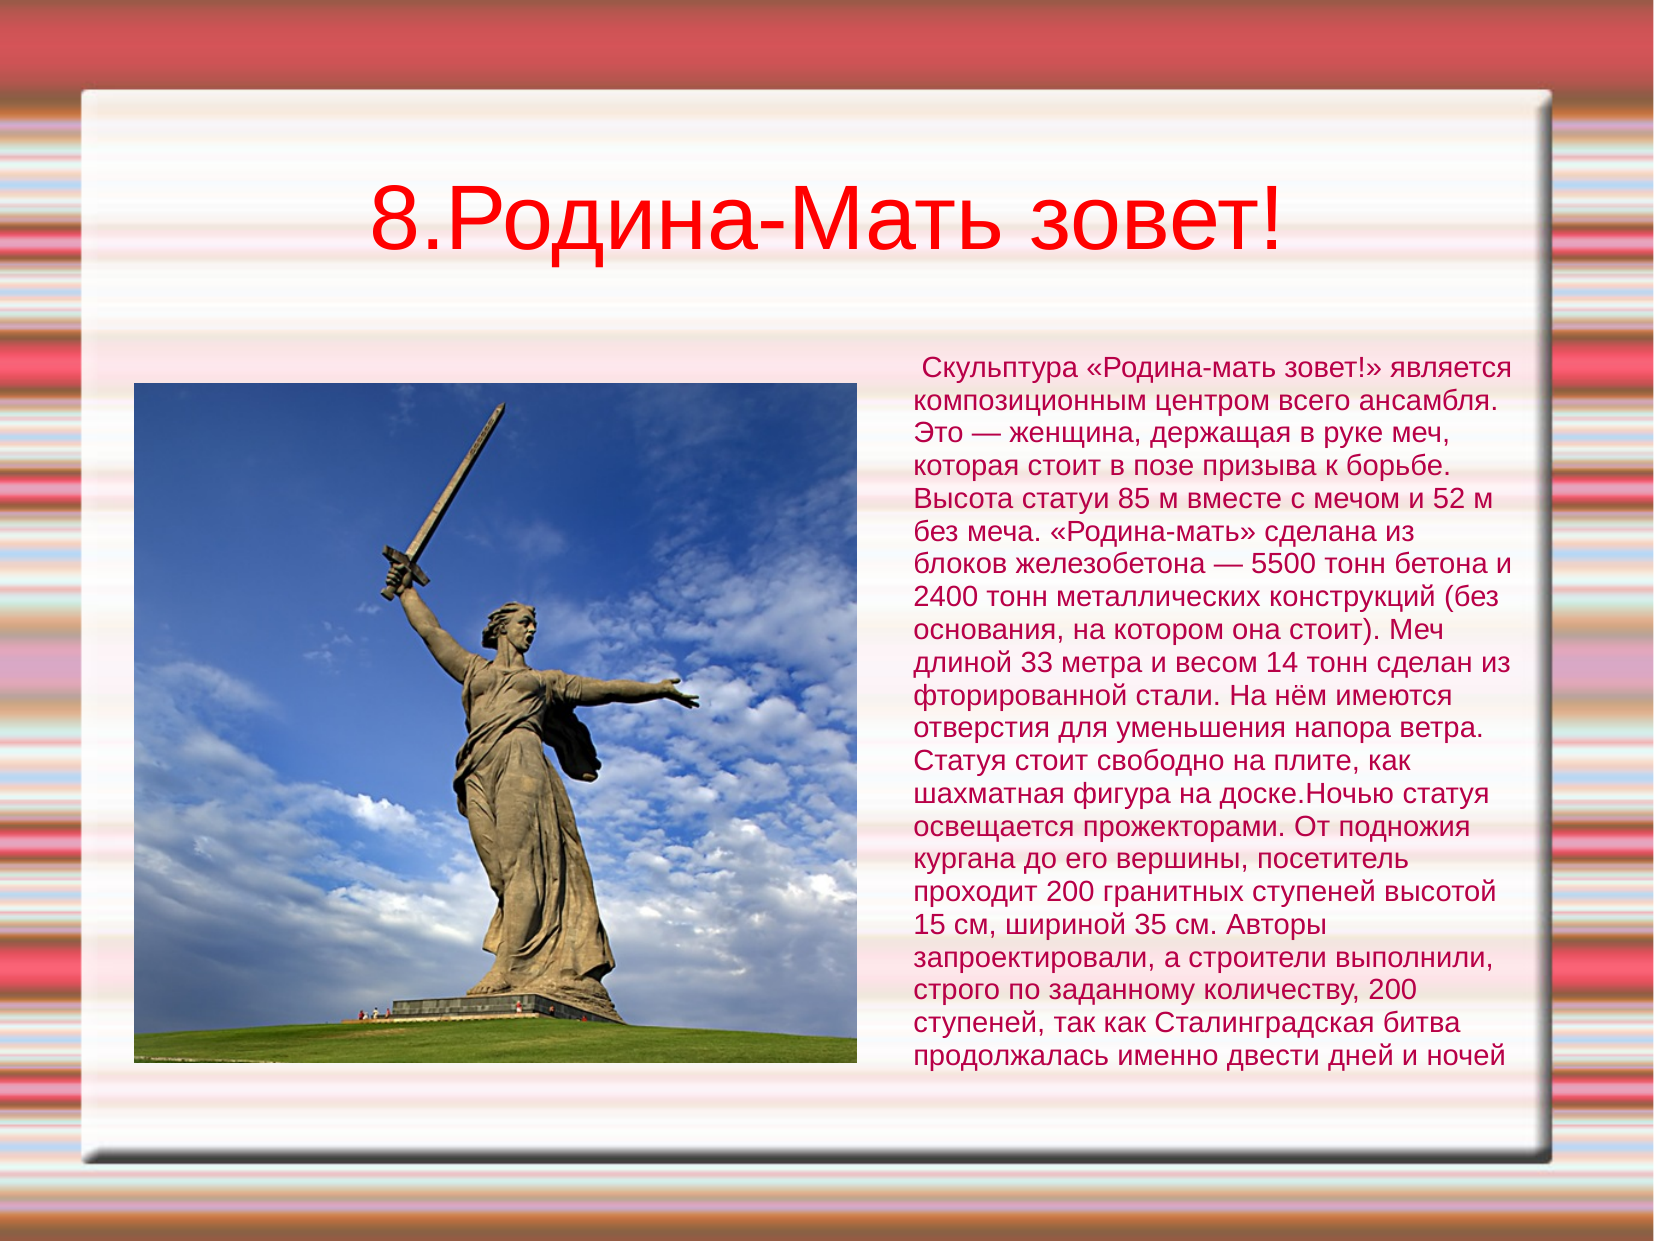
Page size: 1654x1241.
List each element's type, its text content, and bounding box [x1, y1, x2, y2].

picture [0, 0, 1654, 1241]
list Скульптура «Родина-мать зовет!» является композиционным центром всего ансамбля. Это — женщина, держащая в руке меч, которая стоит в позе призыва к борьбе. Высота статуи 85 м вместе с мечом и 52 м без меча. «Родина-мать» сделана из блоков железобетона — 5500 тонн бетона и 2400 тонн металлических конструкций (без основания, на котором она стоит). Меч длиной 33 метра и весом 14 тонн сделан из фторированной стали. На нём имеются отверстия для уменьшения напора ветра. Статуя стоит свободно на плите, как шахматная фигура на доске.Ночью статуя освещается прожекторами. От подножия кургана до его вершины, посетитель проходит 200 гранитных ступеней высотой 15 см, шириной 35 см. Авторы запроектировали, а строители выполнили, строго по заданному количеству, 200 ступеней, так как Сталинградская битва продолжалась именно двести дней и ночей [842, 350, 1517, 1118]
title 8.Родина-Мать зовет! [121, 122, 1534, 315]
